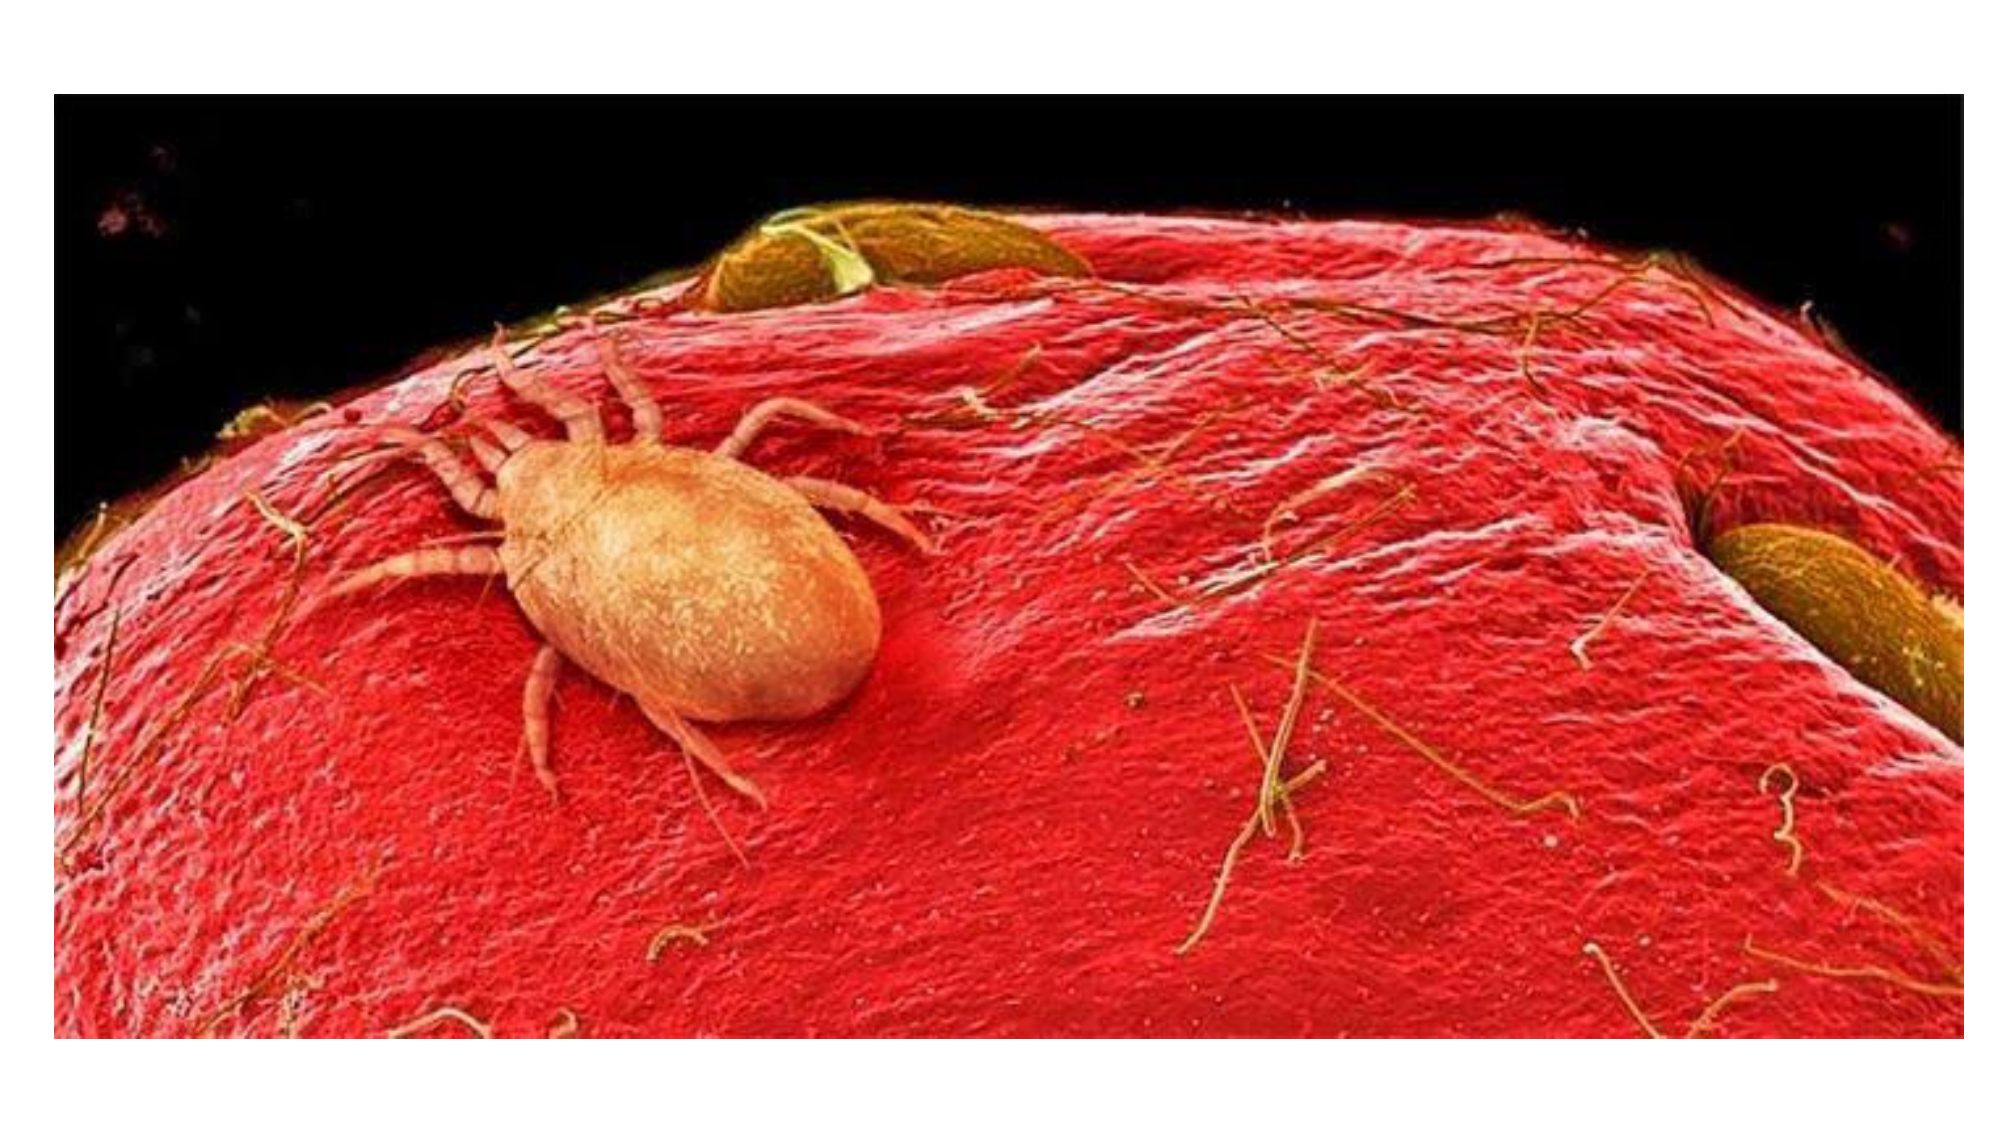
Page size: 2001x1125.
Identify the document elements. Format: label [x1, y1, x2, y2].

picture [54, 94, 1964, 1039]
